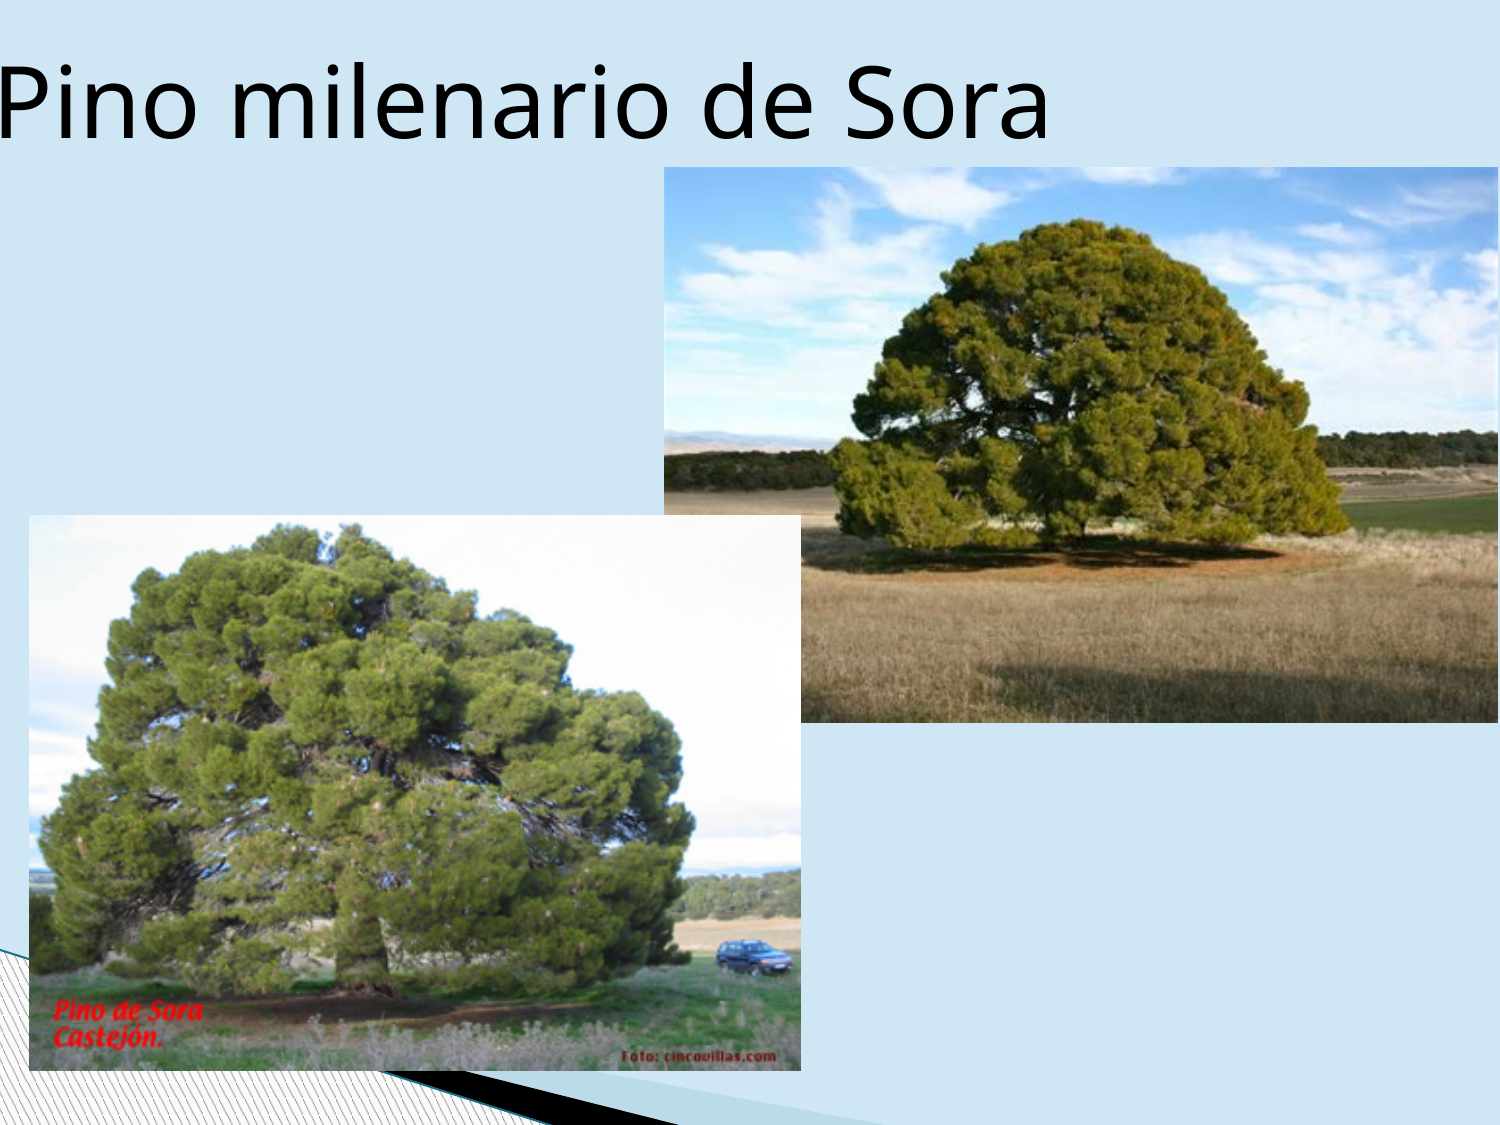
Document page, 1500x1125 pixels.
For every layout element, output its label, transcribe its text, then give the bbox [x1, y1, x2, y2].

text_box Pino milenario de Sora [0, 30, 1070, 166]
picture [0, 167, 1498, 1125]
